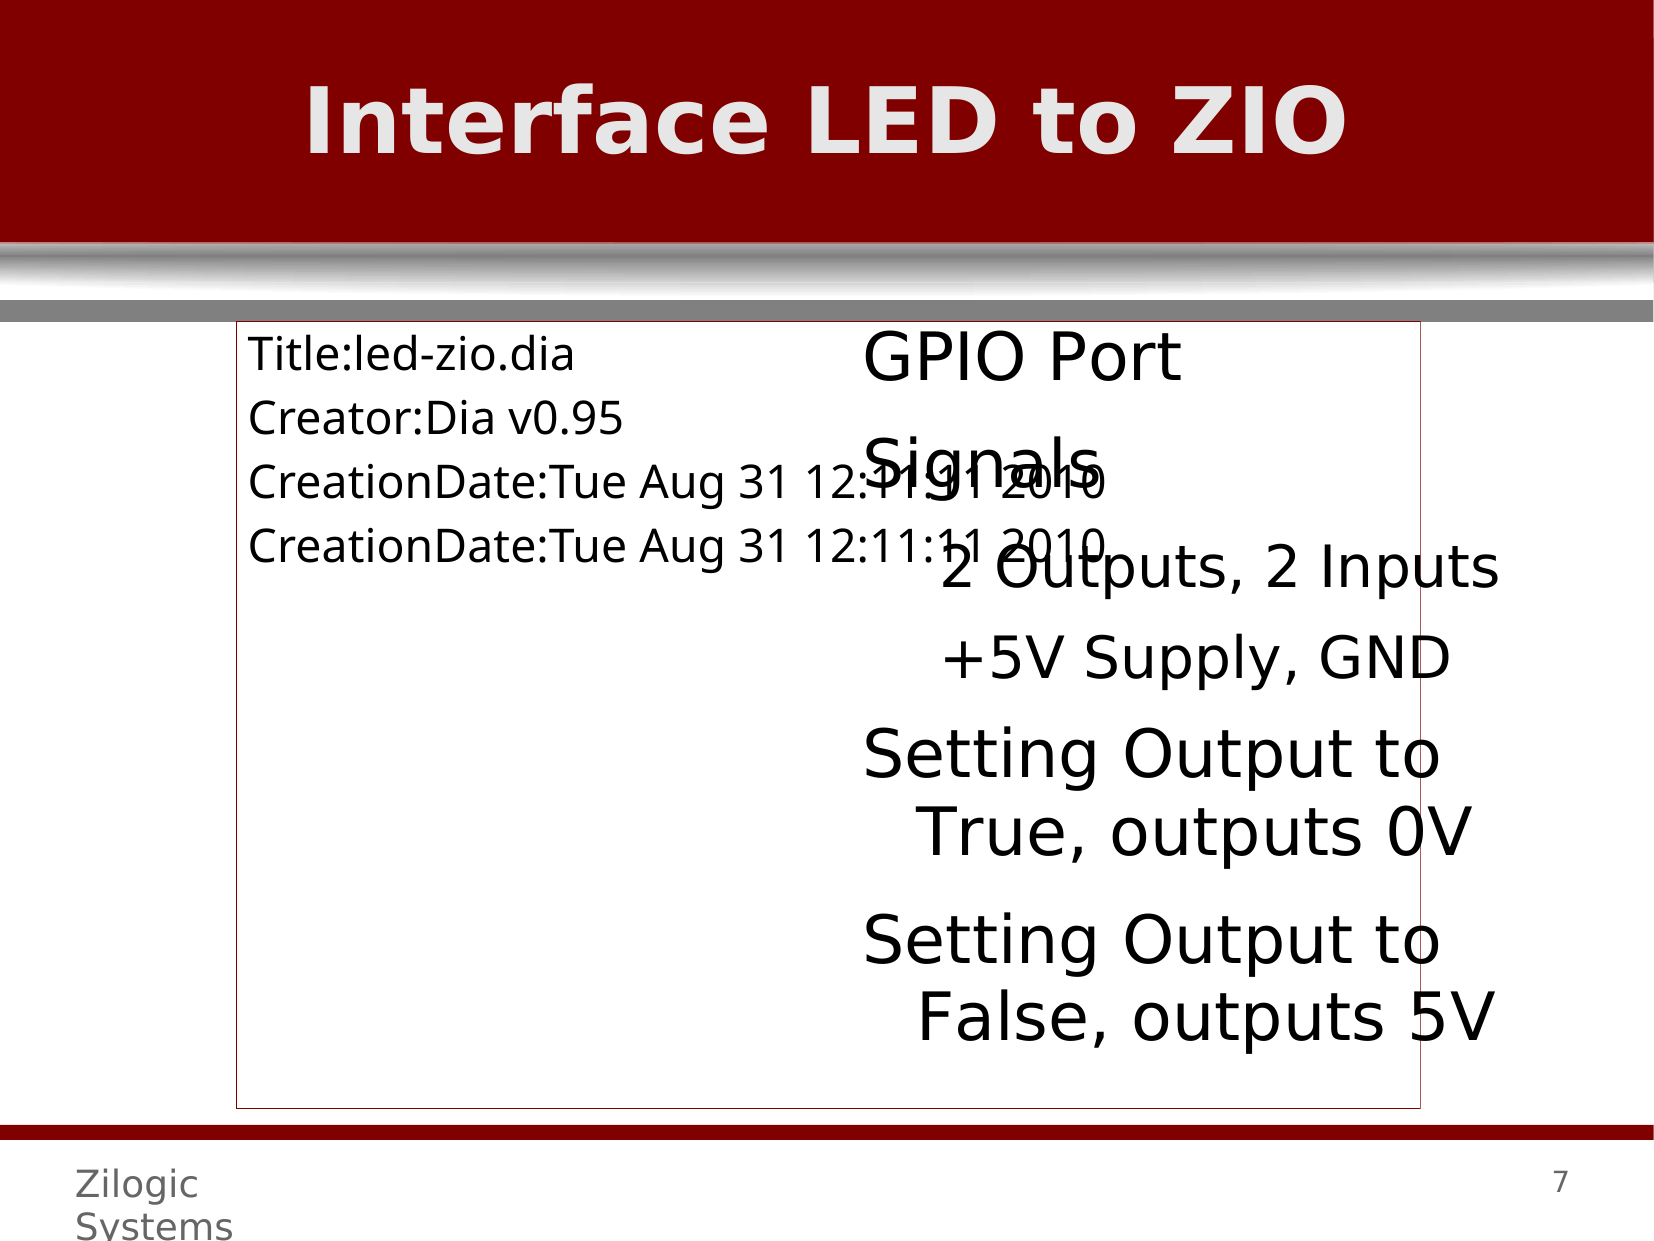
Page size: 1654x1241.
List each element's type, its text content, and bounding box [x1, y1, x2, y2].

title Interface LED to ZIO [82, 18, 1571, 226]
picture [82, 472, 809, 956]
list GPIO Port Signals 2 Outputs, 2 Inputs +5V Supply, GND Setting Output to True, outputs 0V Setting Output to False, outputs 5V [845, 318, 1572, 1094]
